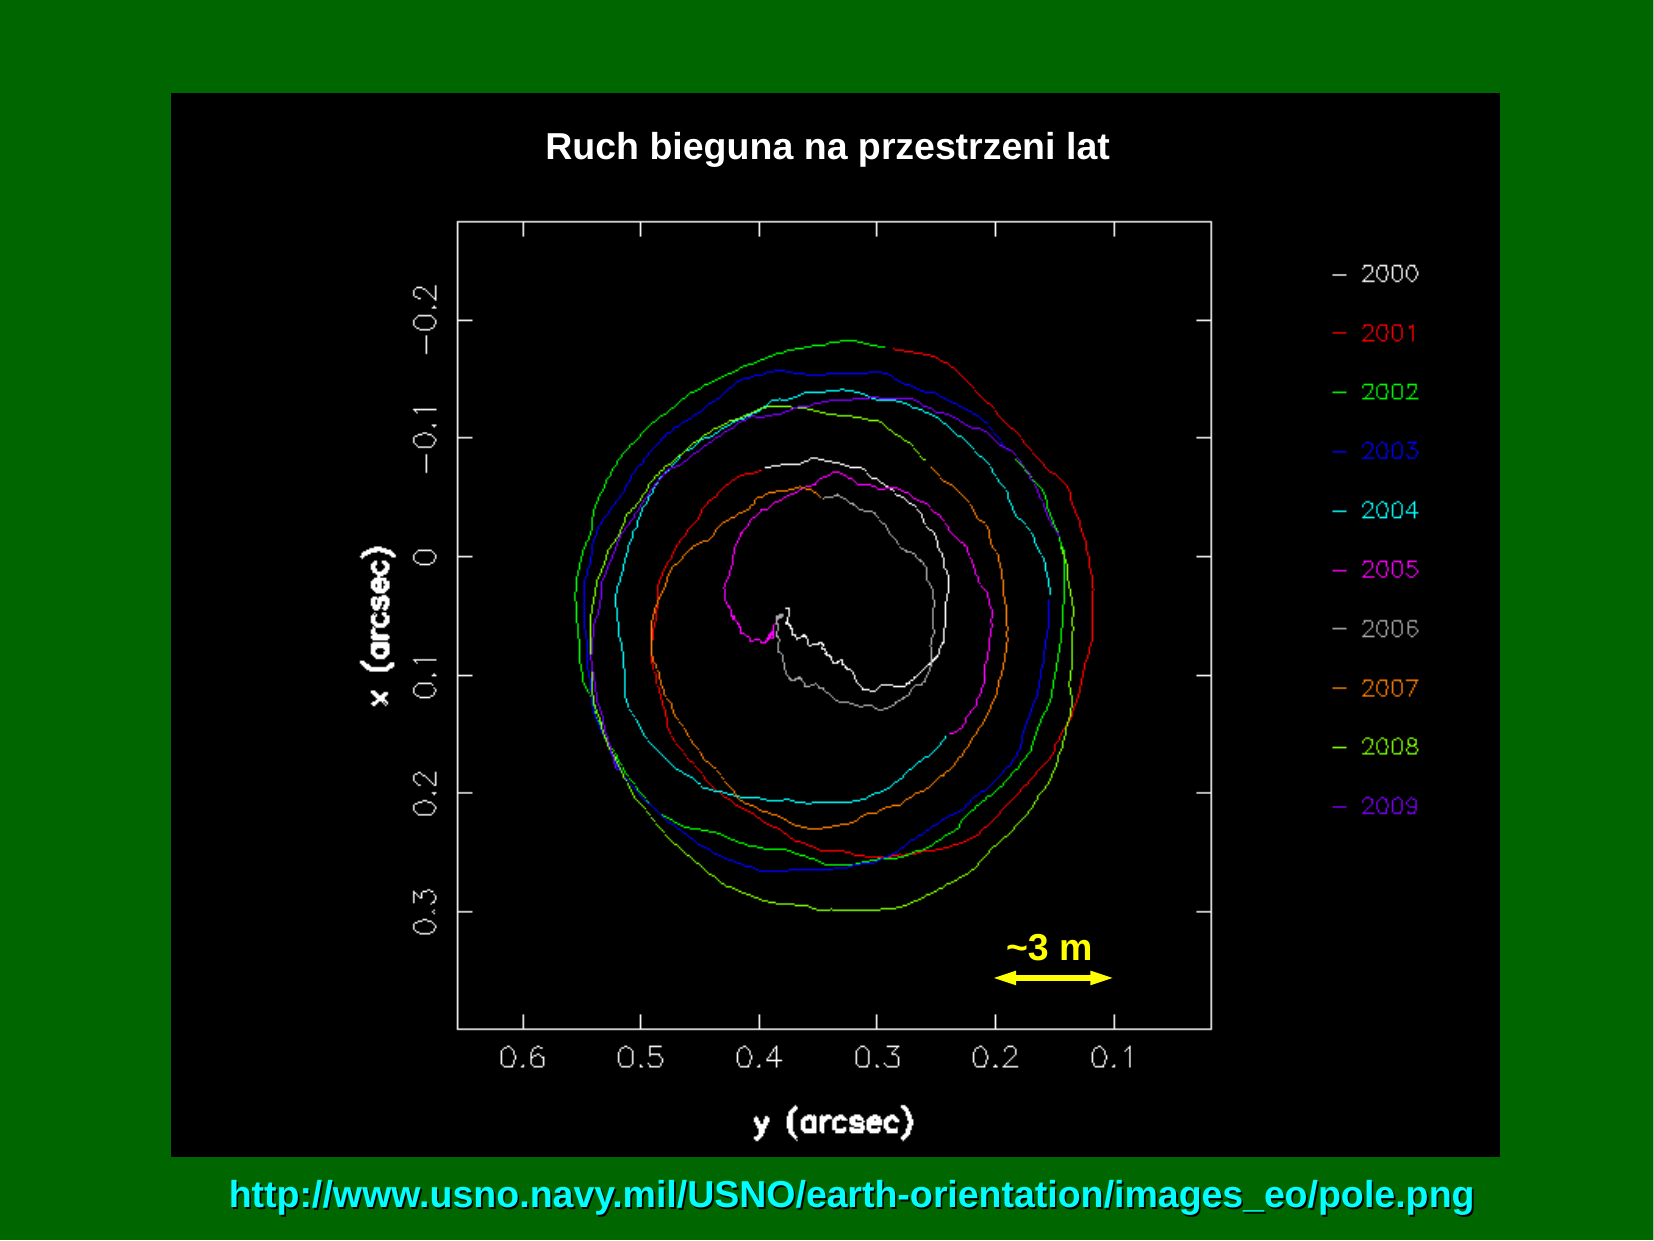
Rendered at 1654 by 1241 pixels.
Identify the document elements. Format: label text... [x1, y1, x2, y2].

picture [171, 93, 1500, 1157]
text_box http://www.usno.navy.mil/USNO/earth-orientation/images_eo/pole.png [213, 1166, 1494, 1224]
text_box Ruch bieguna na przestrzeni lat [530, 118, 1126, 176]
text_box ~3 m [991, 918, 1108, 976]
